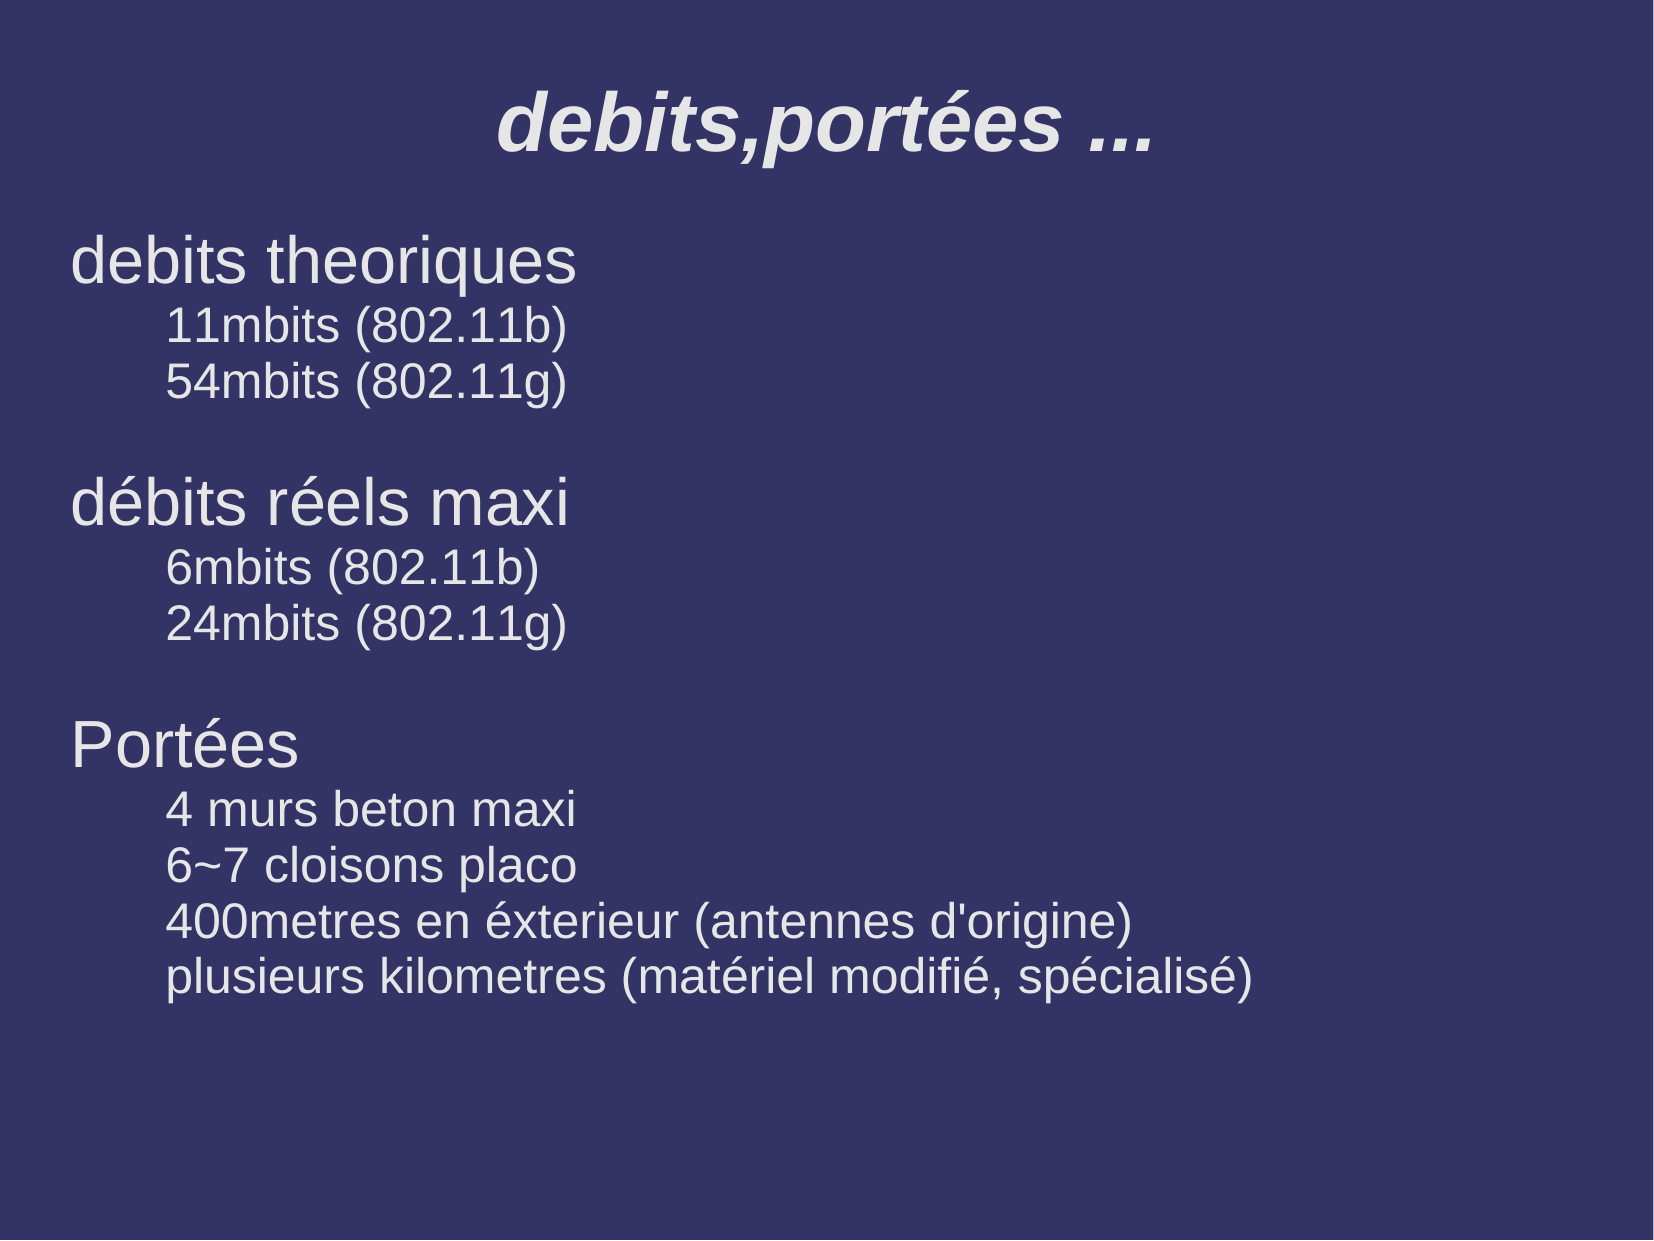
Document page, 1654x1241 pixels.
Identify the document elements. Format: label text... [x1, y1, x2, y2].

list debits theoriques 11mbits (802.11b) 54mbits (802.11g) débits réels maxi 6mbits (802.11b) 24mbits (802.11g) Portées 4 murs beton maxi 6~7 cloisons placo 400metres en éxterieur (antennes d'origine) plusieurs kilometres (matériel modifié, spécialisé) [59, 222, 1595, 1152]
title debits,portées ... [121, 19, 1534, 222]
